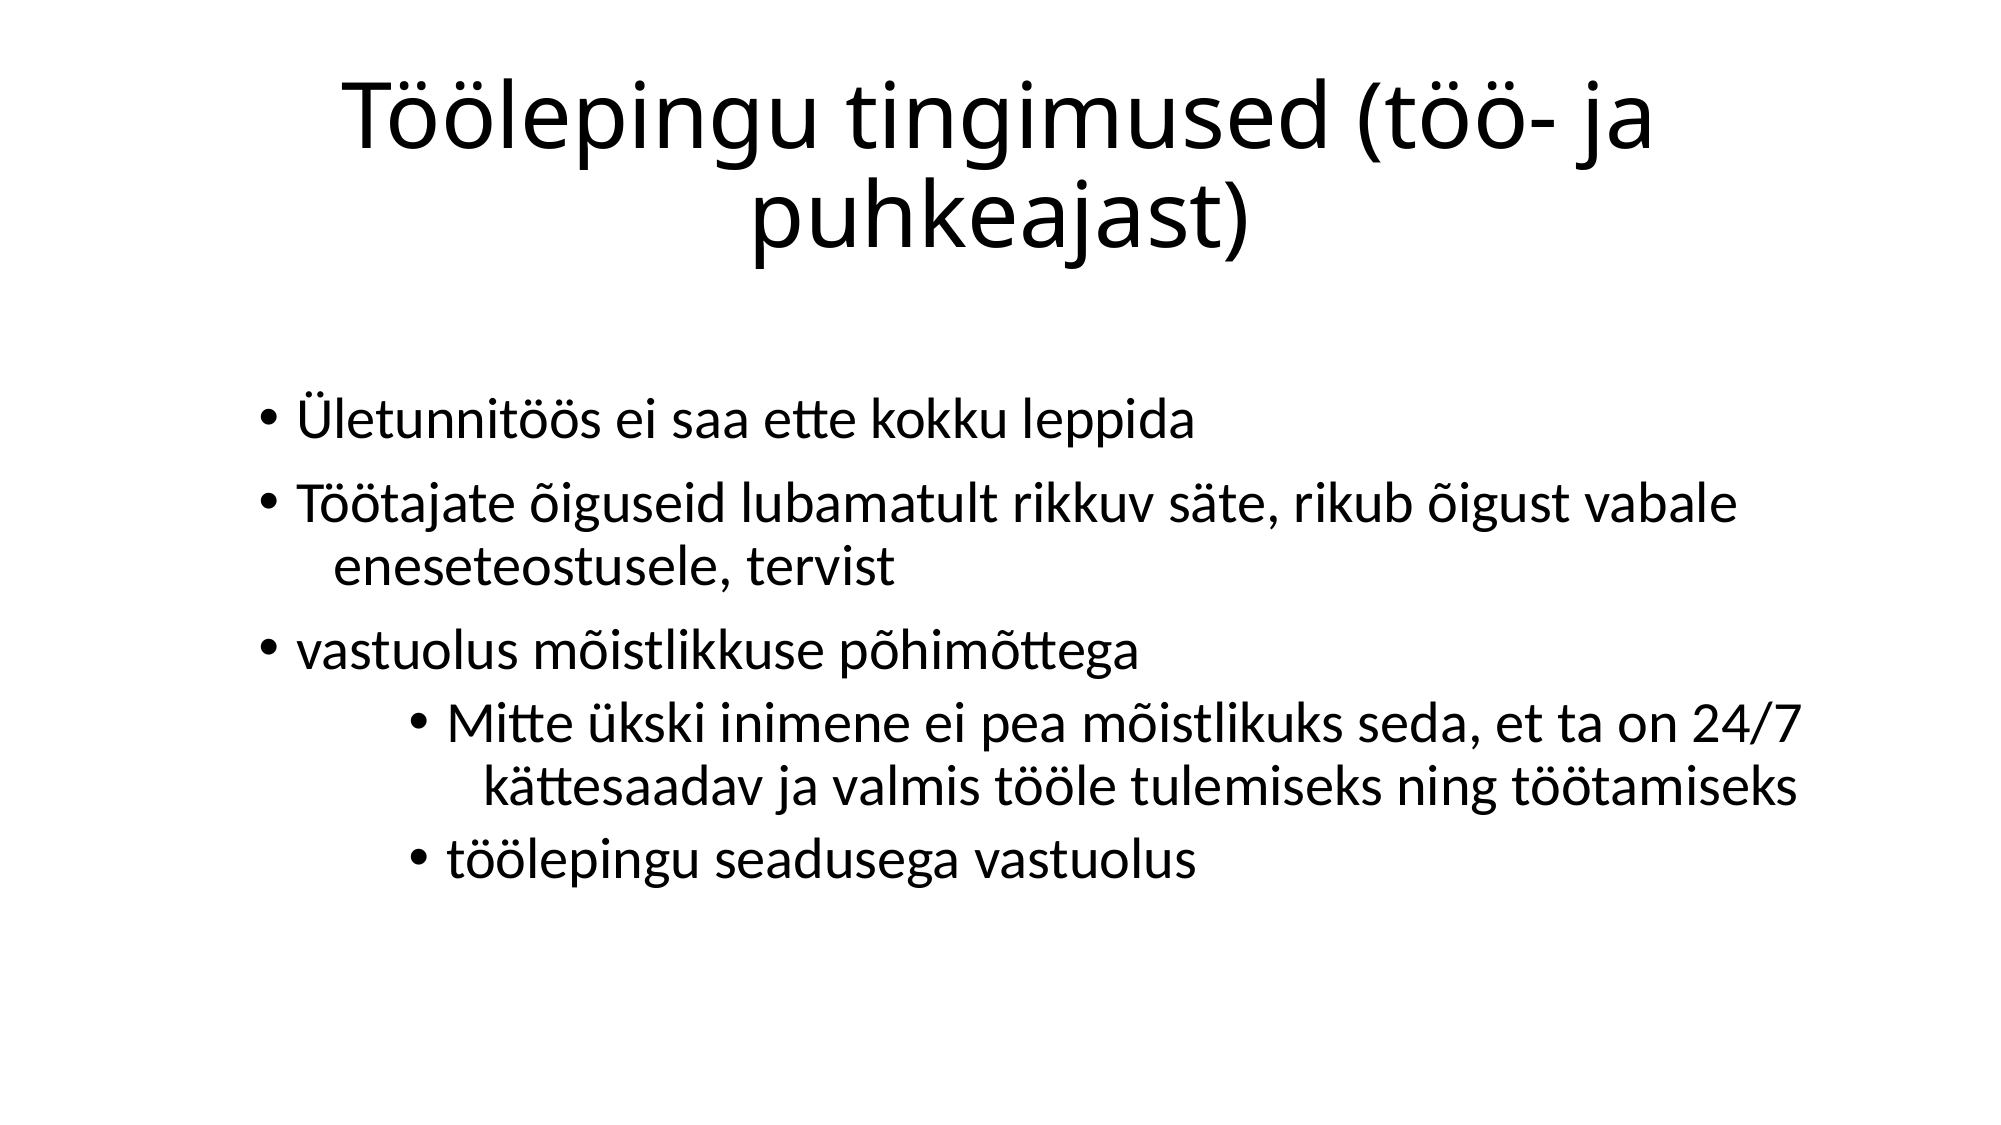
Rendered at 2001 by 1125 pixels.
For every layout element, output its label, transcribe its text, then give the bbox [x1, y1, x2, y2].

title Töölepingu tingimused (töö- ja puhkeajast) [137, 59, 1863, 278]
list Ületunnitöös ei saa ette kokku leppida Töötajate õiguseid lubamatult rikkuv säte, rikub õigust vabale eneseteostusele, tervist vastuolus mõistlikkuse põhimõttega Mitte ükski inimene ei pea mõistlikuks seda, et ta on 24/7 kättesaadav ja valmis tööle tulemiseks ning töötamiseks töölepingu seadusega vastuolus [243, 381, 1887, 1001]
